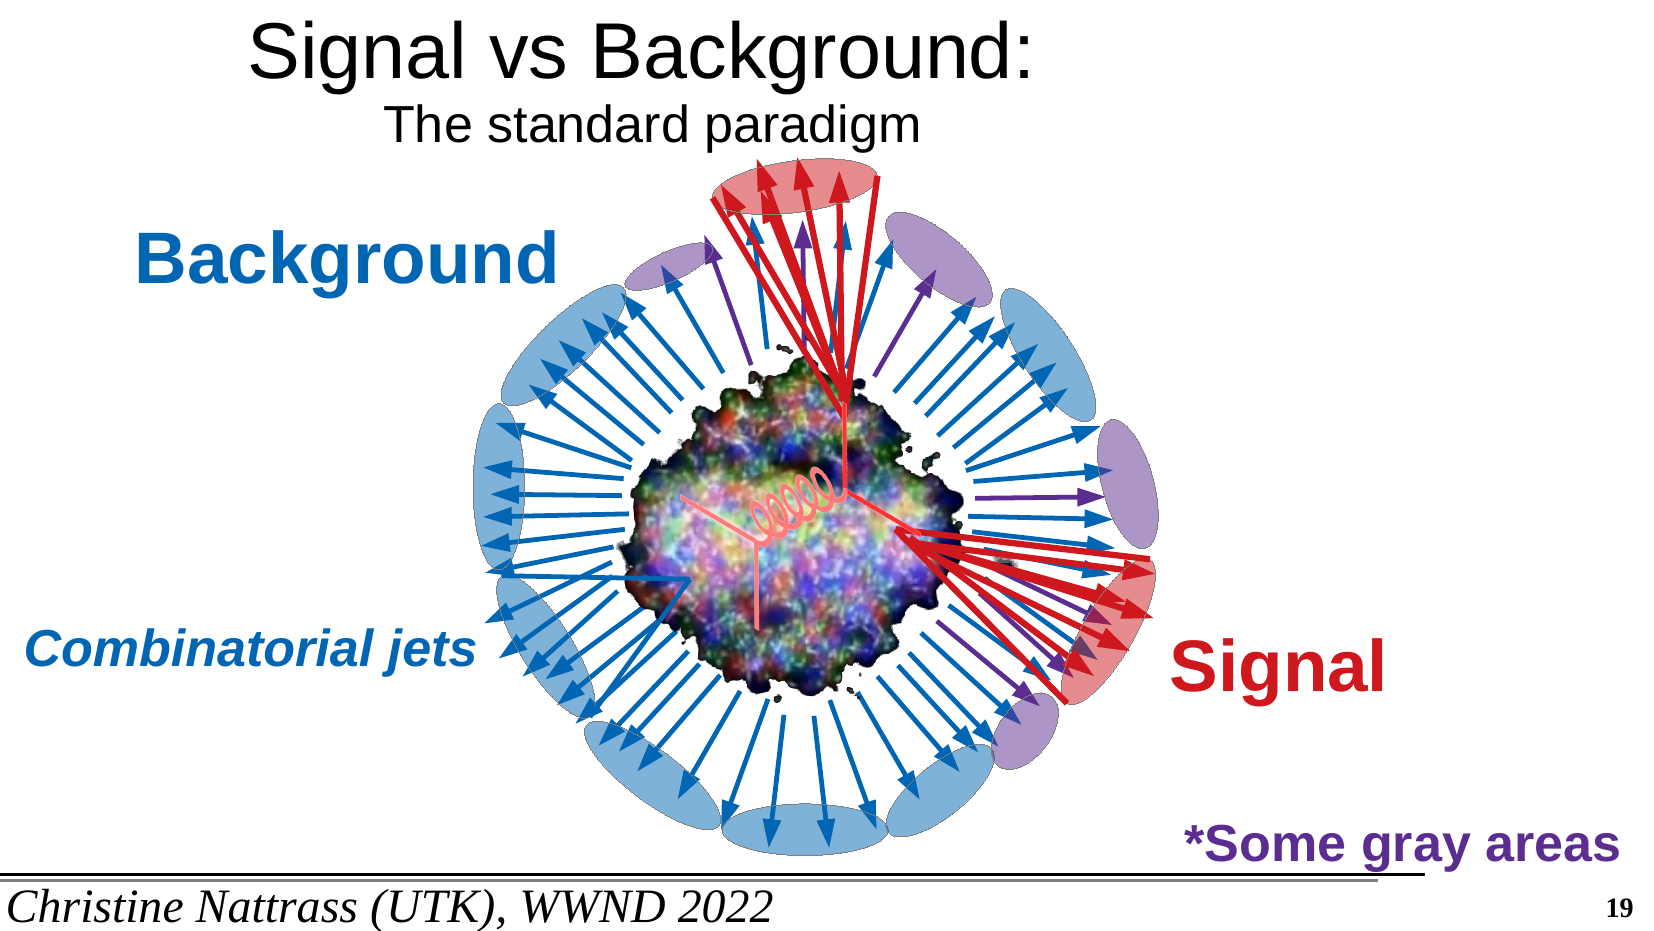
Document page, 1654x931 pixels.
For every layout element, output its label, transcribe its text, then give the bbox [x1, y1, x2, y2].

title Signal vs Background: The standard paradigm [0, 0, 1306, 169]
text_box Combinatorial jets [0, 611, 544, 790]
text_box [712, 169, 878, 215]
text_box [1000, 288, 1096, 422]
picture [581, 318, 1053, 733]
picture [581, 580, 684, 703]
text_box [496, 576, 596, 719]
text_box [721, 692, 1059, 856]
text_box [1061, 560, 1156, 705]
picture [971, 578, 1053, 640]
text_box Signal [1155, 618, 1536, 722]
text_box Background [120, 210, 586, 313]
text_box *Some gray areas [1170, 806, 1654, 880]
text_box [584, 721, 721, 830]
text_box [1097, 419, 1159, 549]
picture [804, 318, 817, 340]
text_box [473, 242, 713, 570]
text_box [885, 212, 993, 308]
